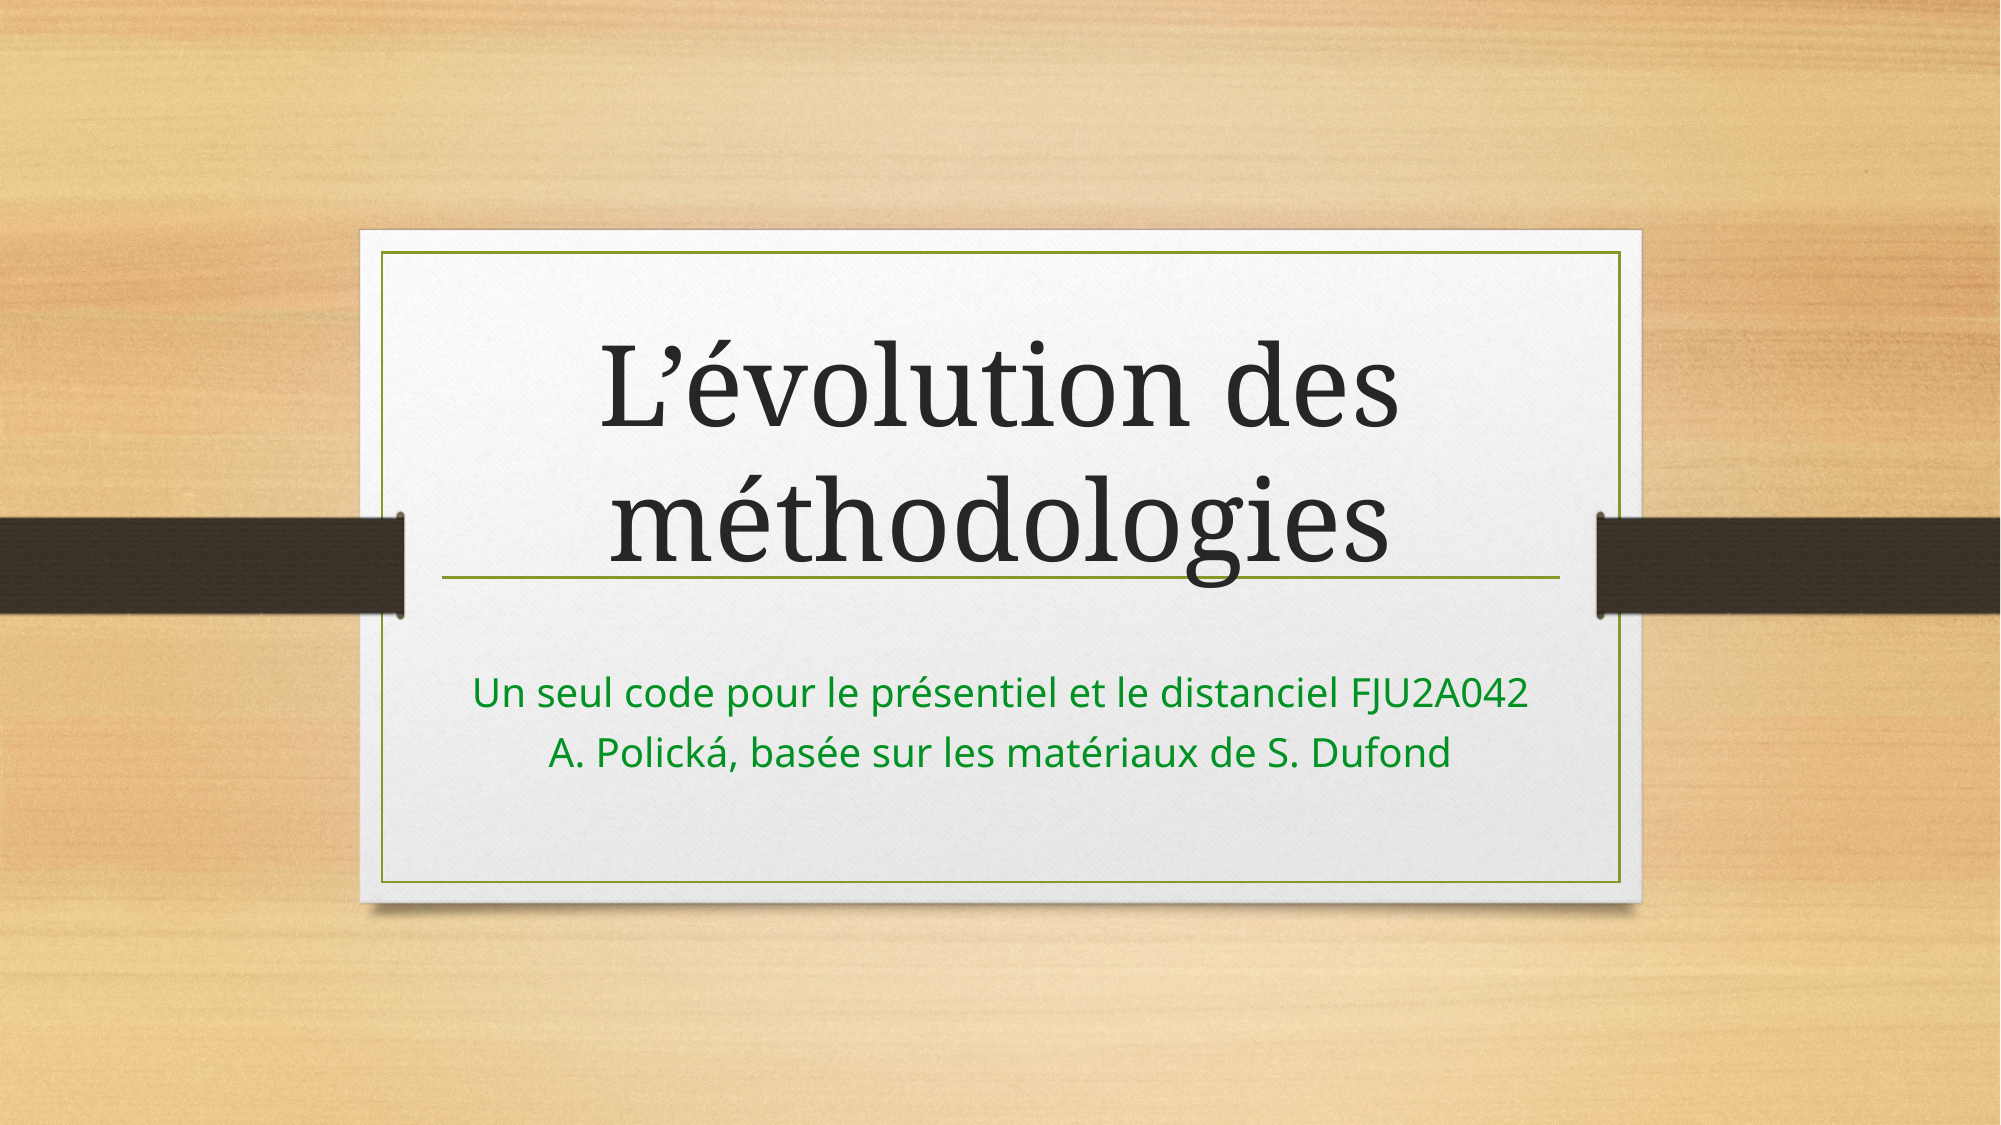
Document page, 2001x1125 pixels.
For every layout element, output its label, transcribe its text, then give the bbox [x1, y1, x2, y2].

title L’évolution des méthodologies [441, 306, 1560, 556]
subtitle Un seul code pour le présentiel et le distanciel FJU2A042 A. Polická, basée sur les matériaux de S. Dufond [441, 600, 1560, 817]
